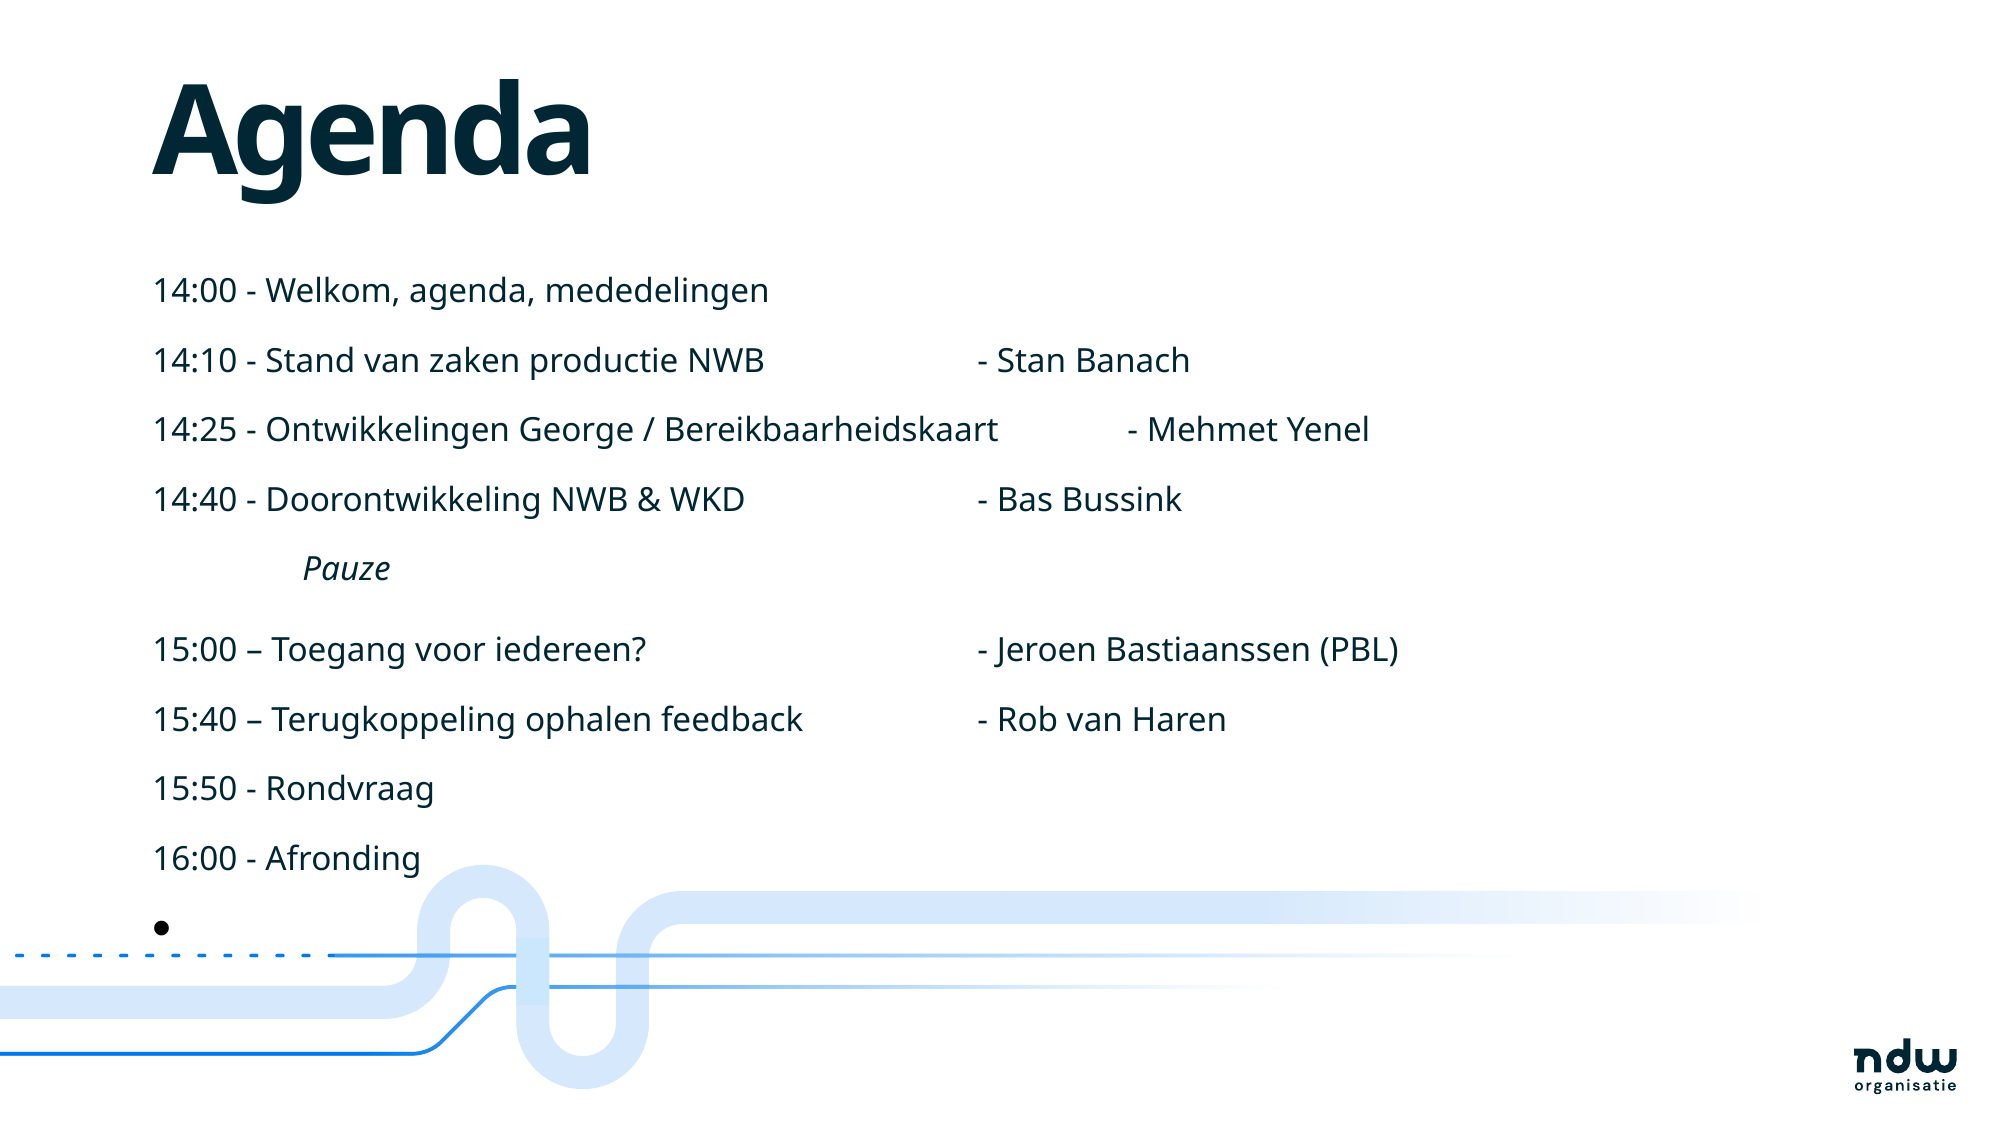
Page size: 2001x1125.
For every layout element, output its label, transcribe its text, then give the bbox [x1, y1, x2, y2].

text_box 14:00 - Welkom, agenda, mededelingen 14:10 - Stand van zaken productie NWB - Stan Banach 14:25 - Ontwikkelingen George / Bereikbaarheidskaart - Mehmet Yenel 14:40 - Doorontwikkeling NWB & WKD - Bas Bussink Pauze 15:00 – Toegang voor iedereen? - Jeroen Bastiaanssen (PBL) 15:40 – Terugkoppeling ophalen feedback - Rob van Haren 15:50 - Rondvraag 16:00 - Afronding [137, 177, 1935, 892]
title Agenda [137, 34, 1863, 177]
